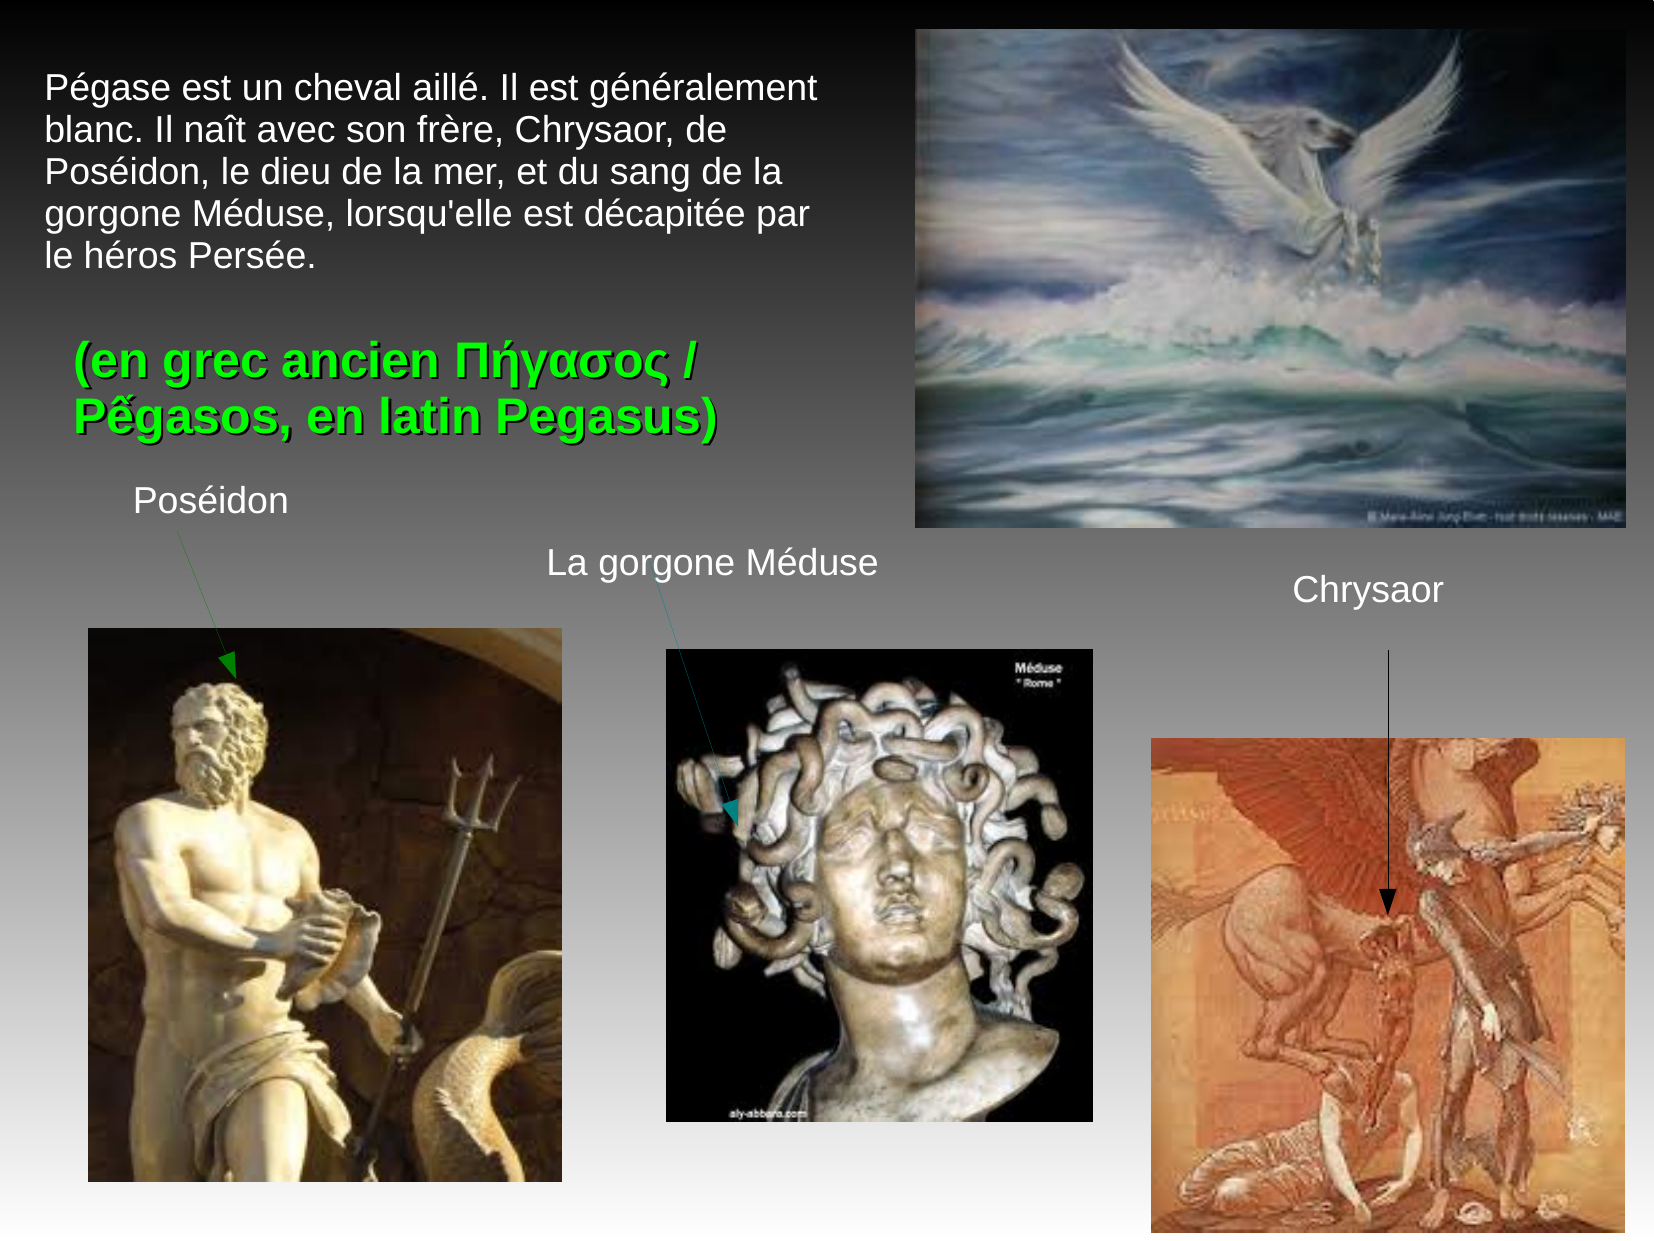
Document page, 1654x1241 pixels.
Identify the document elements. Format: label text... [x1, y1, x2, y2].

picture [1151, 738, 1625, 1233]
text_box Chrysaor [1151, 561, 1536, 618]
picture [666, 649, 1093, 1123]
text_box La gorgone Méduse [827, 533, 945, 591]
picture [915, 29, 1626, 528]
text_box Pégase est un cheval aillé. Il est généralement blanc. Il naît avec son frère, Chrysaor, de Poséidon, le dieu de la mer, et du sang de la gorgone Méduse, lorsqu'elle est décapitée par le héros Persée. [29, 59, 886, 296]
picture [88, 628, 562, 1182]
text_box (en grec ancien Πήγασος / Pếgasos, en latin Pegasus) [59, 324, 827, 1241]
